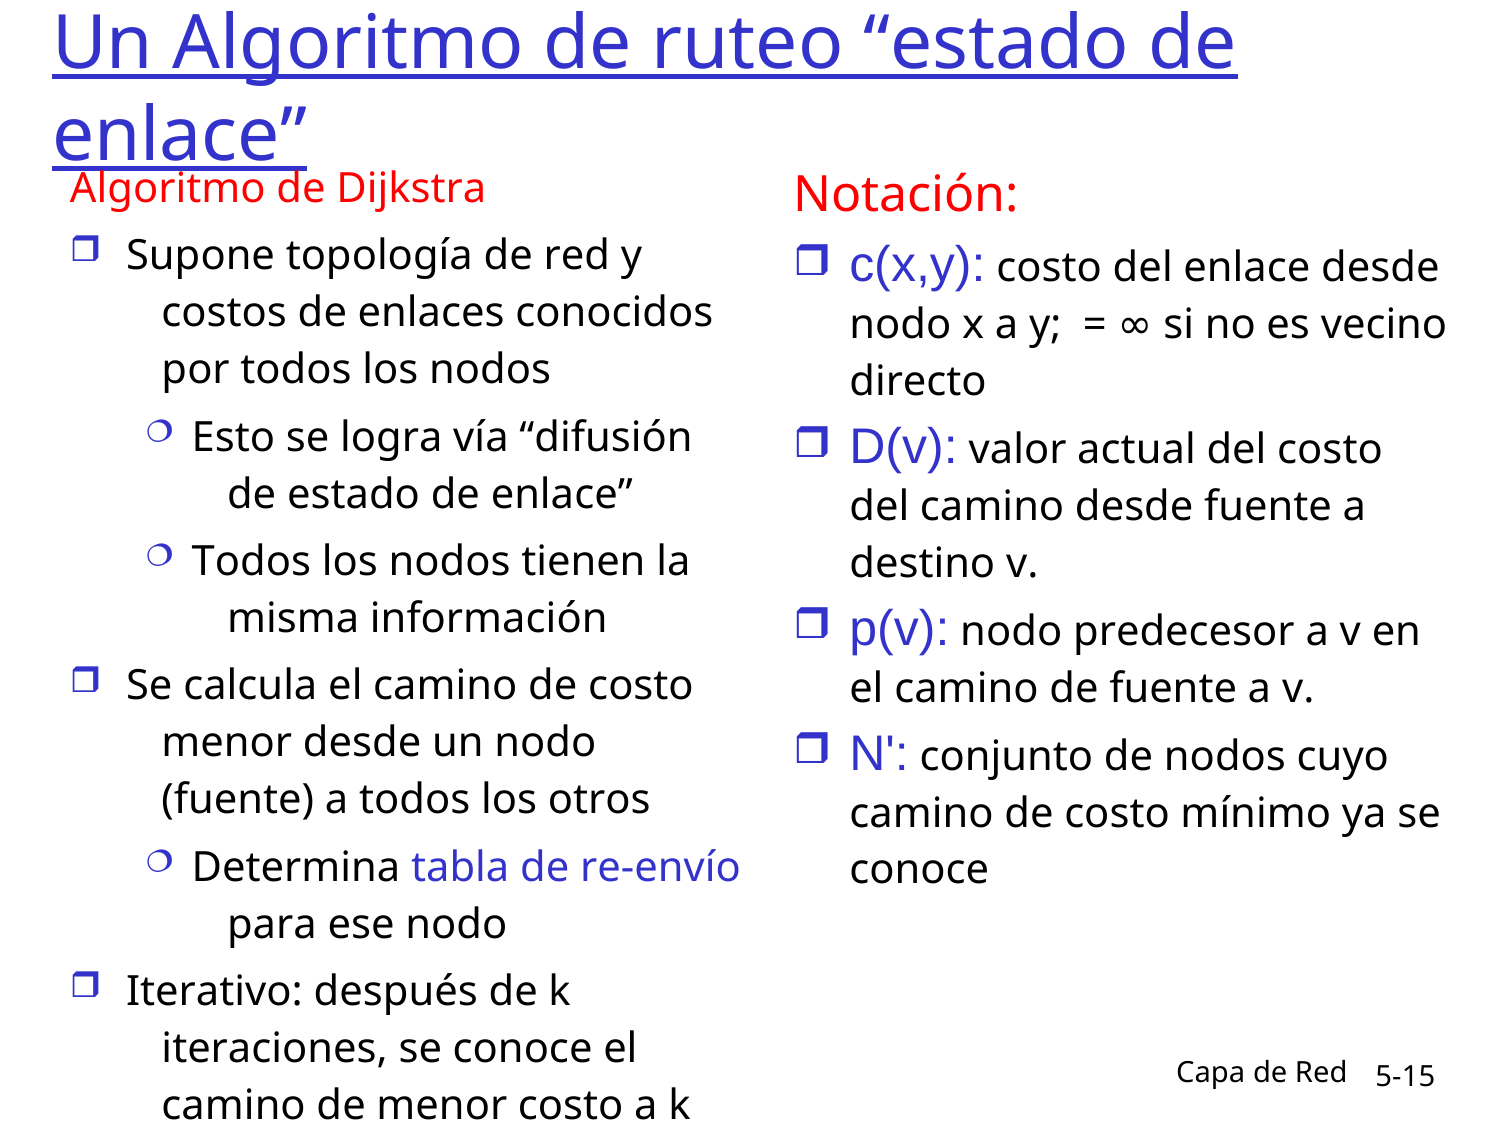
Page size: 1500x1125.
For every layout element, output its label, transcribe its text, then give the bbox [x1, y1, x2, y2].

list Notación: c(x,y): costo del enlace desde nodo x a y; = ∞ si no es vecino directo D(v): valor actual del costo del camino desde fuente a destino v. p(v): nodo predecesor a v en el camino de fuente a v. N': conjunto de nodos cuyo camino de costo mínimo ya se conoce [778, 149, 1464, 1066]
title Un Algoritmo de ruteo “estado de enlace” [37, 15, 1463, 158]
list Algoritmo de Dijkstra Supone topología de red y costos de enlaces conocidos por todos los nodos Esto se logra vía “difusión de estado de enlace” Todos los nodos tienen la misma información Se calcula el camino de costo menor desde un nodo (fuente) a todos los otros Determina tabla de re-envío para ese nodo Iterativo: después de k iteraciones, se conoce el camino de menor costo a k destinos (ver los valores de p(v) en el camino resultante) [34, 149, 759, 1088]
